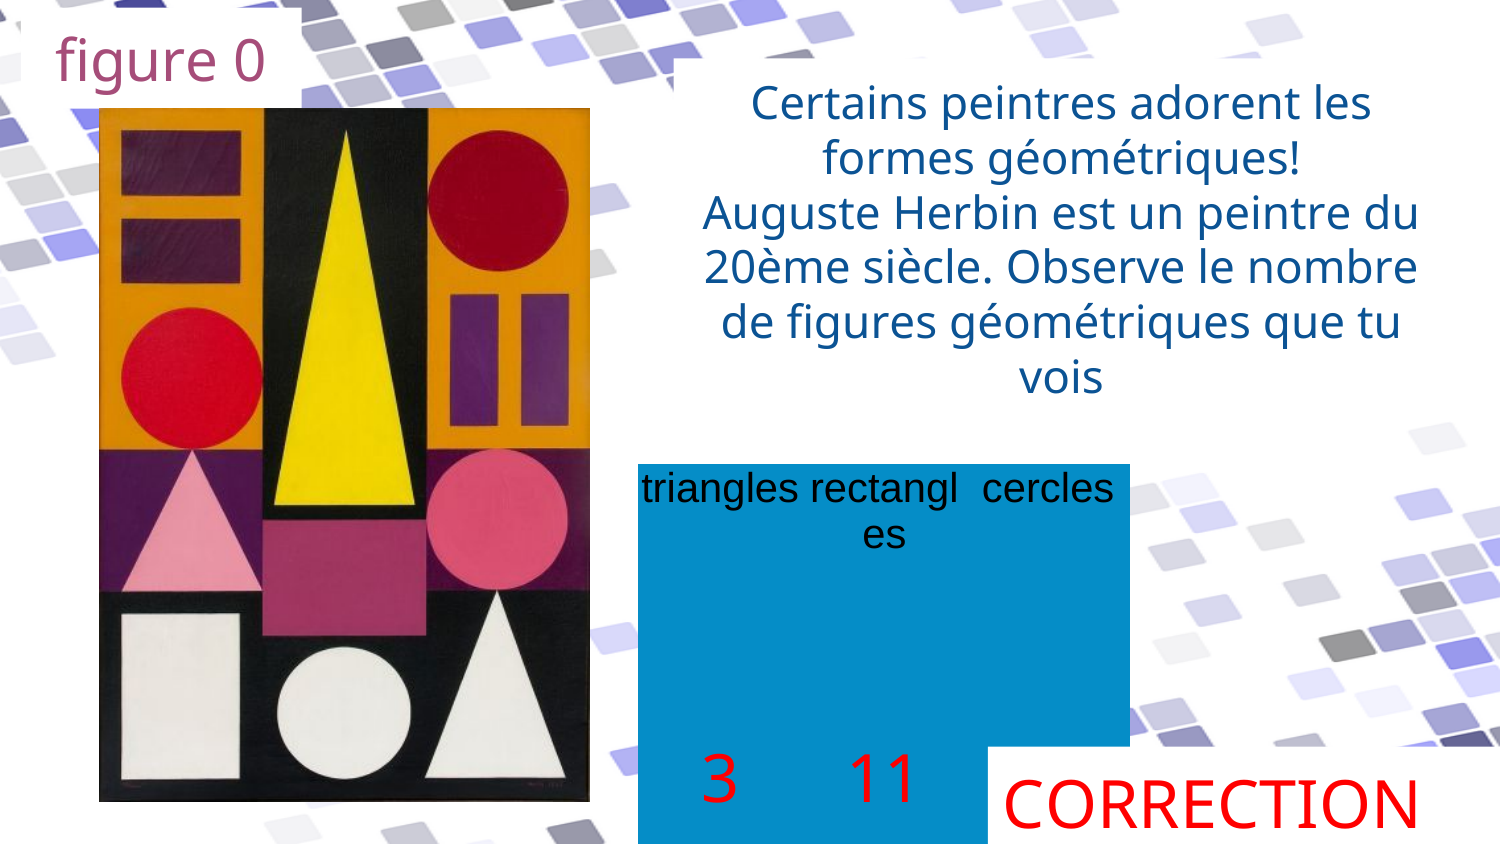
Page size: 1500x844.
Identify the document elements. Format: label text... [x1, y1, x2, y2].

table_header triangles [638, 464, 802, 731]
table_cell 11 [802, 731, 966, 844]
text_box CORRECTION [987, 746, 1500, 844]
table_cell 4 [966, 731, 1130, 844]
text_box figure 0 [20, 7, 302, 109]
table_header cercles [966, 464, 1130, 731]
table_header rectangles [802, 464, 966, 731]
text_box Certains peintres adorent les formes géométriques! Auguste Herbin est un peintre du 20ème siècle. Observe le nombre de figures géométriques que tu vois [673, 58, 1450, 422]
picture [0, 0, 1500, 844]
table_cell 3 [638, 731, 802, 844]
